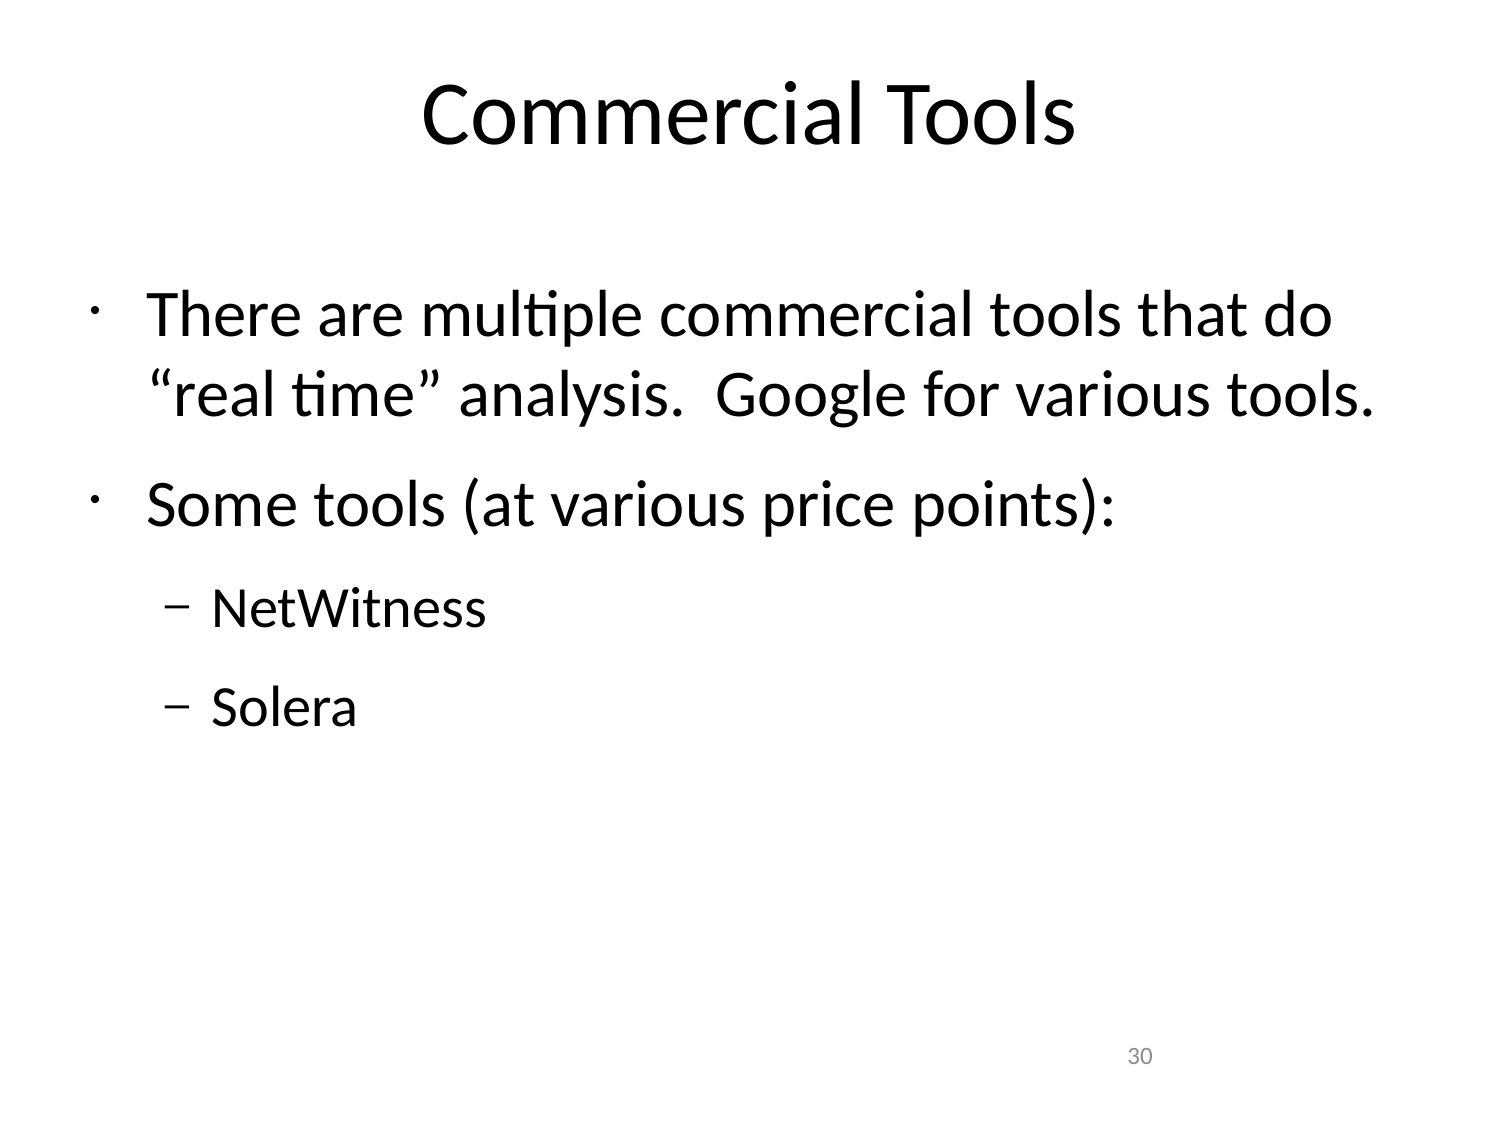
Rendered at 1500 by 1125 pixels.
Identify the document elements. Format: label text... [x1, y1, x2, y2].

list There are multiple commercial tools that do “real time” analysis. Google for various tools. Some tools (at various price points): NetWitness Solera [75, 262, 1425, 1005]
title Commercial Tools [75, 45, 1425, 233]
text_box <number> [1112, 1024, 1463, 1085]
